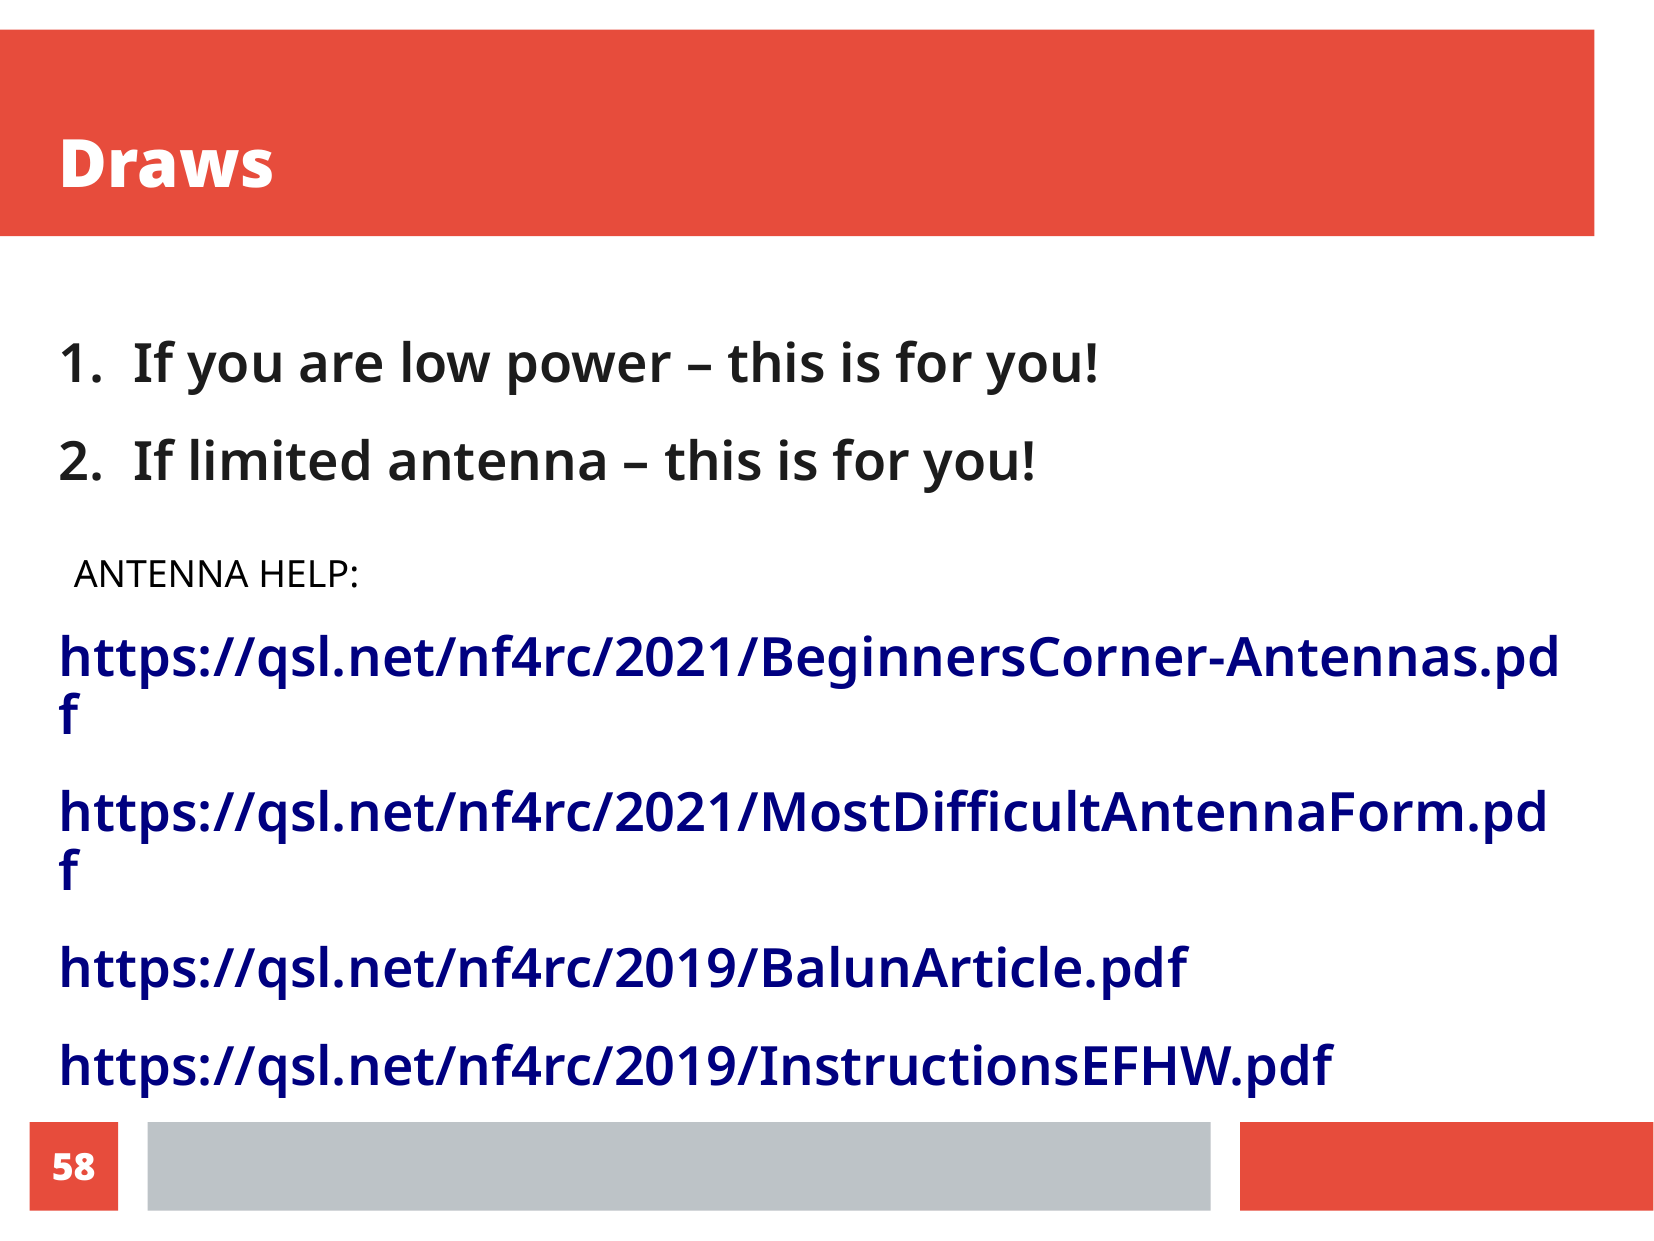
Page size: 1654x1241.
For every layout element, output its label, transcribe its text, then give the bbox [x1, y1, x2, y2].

text_box ANTENNA HELP: [59, 540, 351, 603]
title Draws [59, 59, 1595, 207]
list 1. If you are low power – this is for you! 2. If limited antenna – this is for you! https://qsl.net/nf4rc/2021/BeginnersCorner-Antennas.pdf https://qsl.net/nf4rc/2021/MostDifficultAntennaForm.pdf https://qsl.net/nf4rc/2019/BalunArticle.pdf https://qsl.net/nf4rc/2019/InstructionsEFHW.pdf [59, 324, 1565, 1093]
